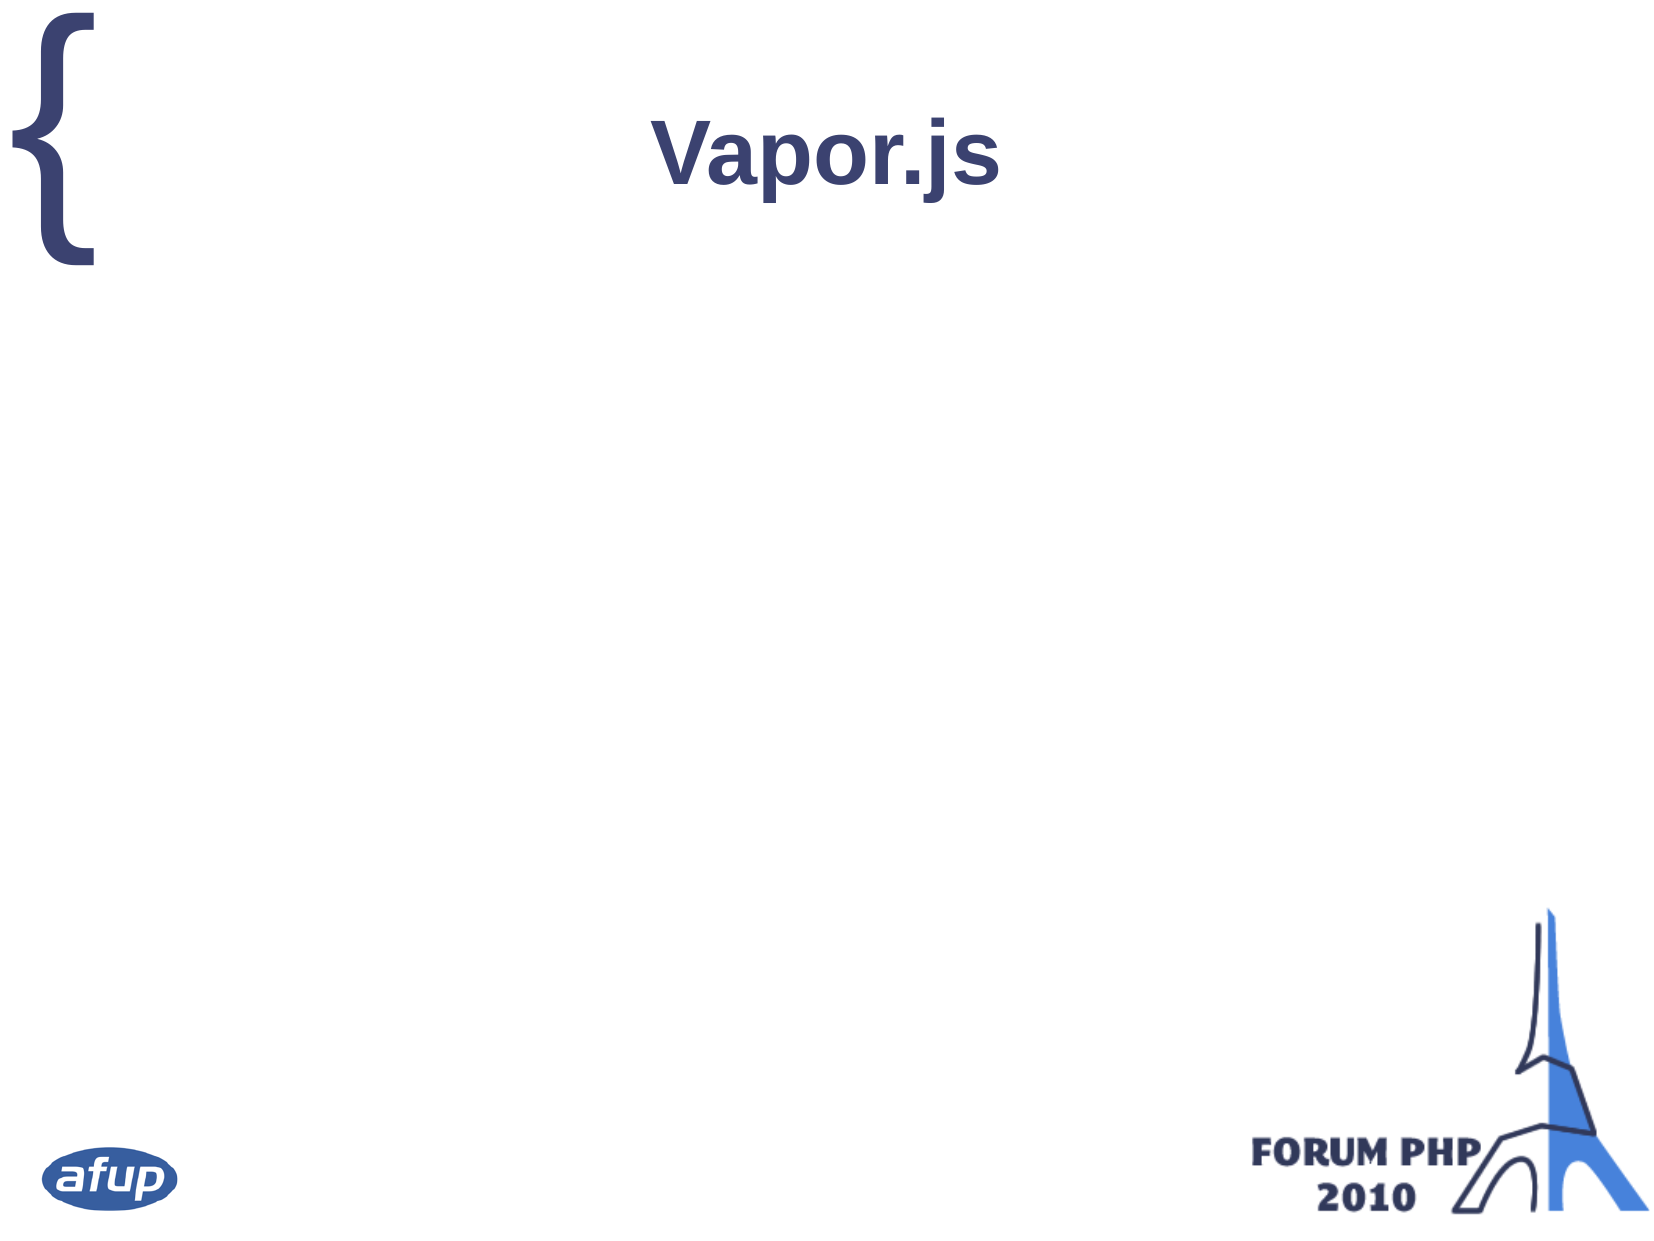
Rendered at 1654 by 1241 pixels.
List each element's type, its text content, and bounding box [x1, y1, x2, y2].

picture [41, 1146, 178, 1211]
title Vapor.js [82, 56, 1571, 250]
picture [1240, 872, 1650, 1241]
